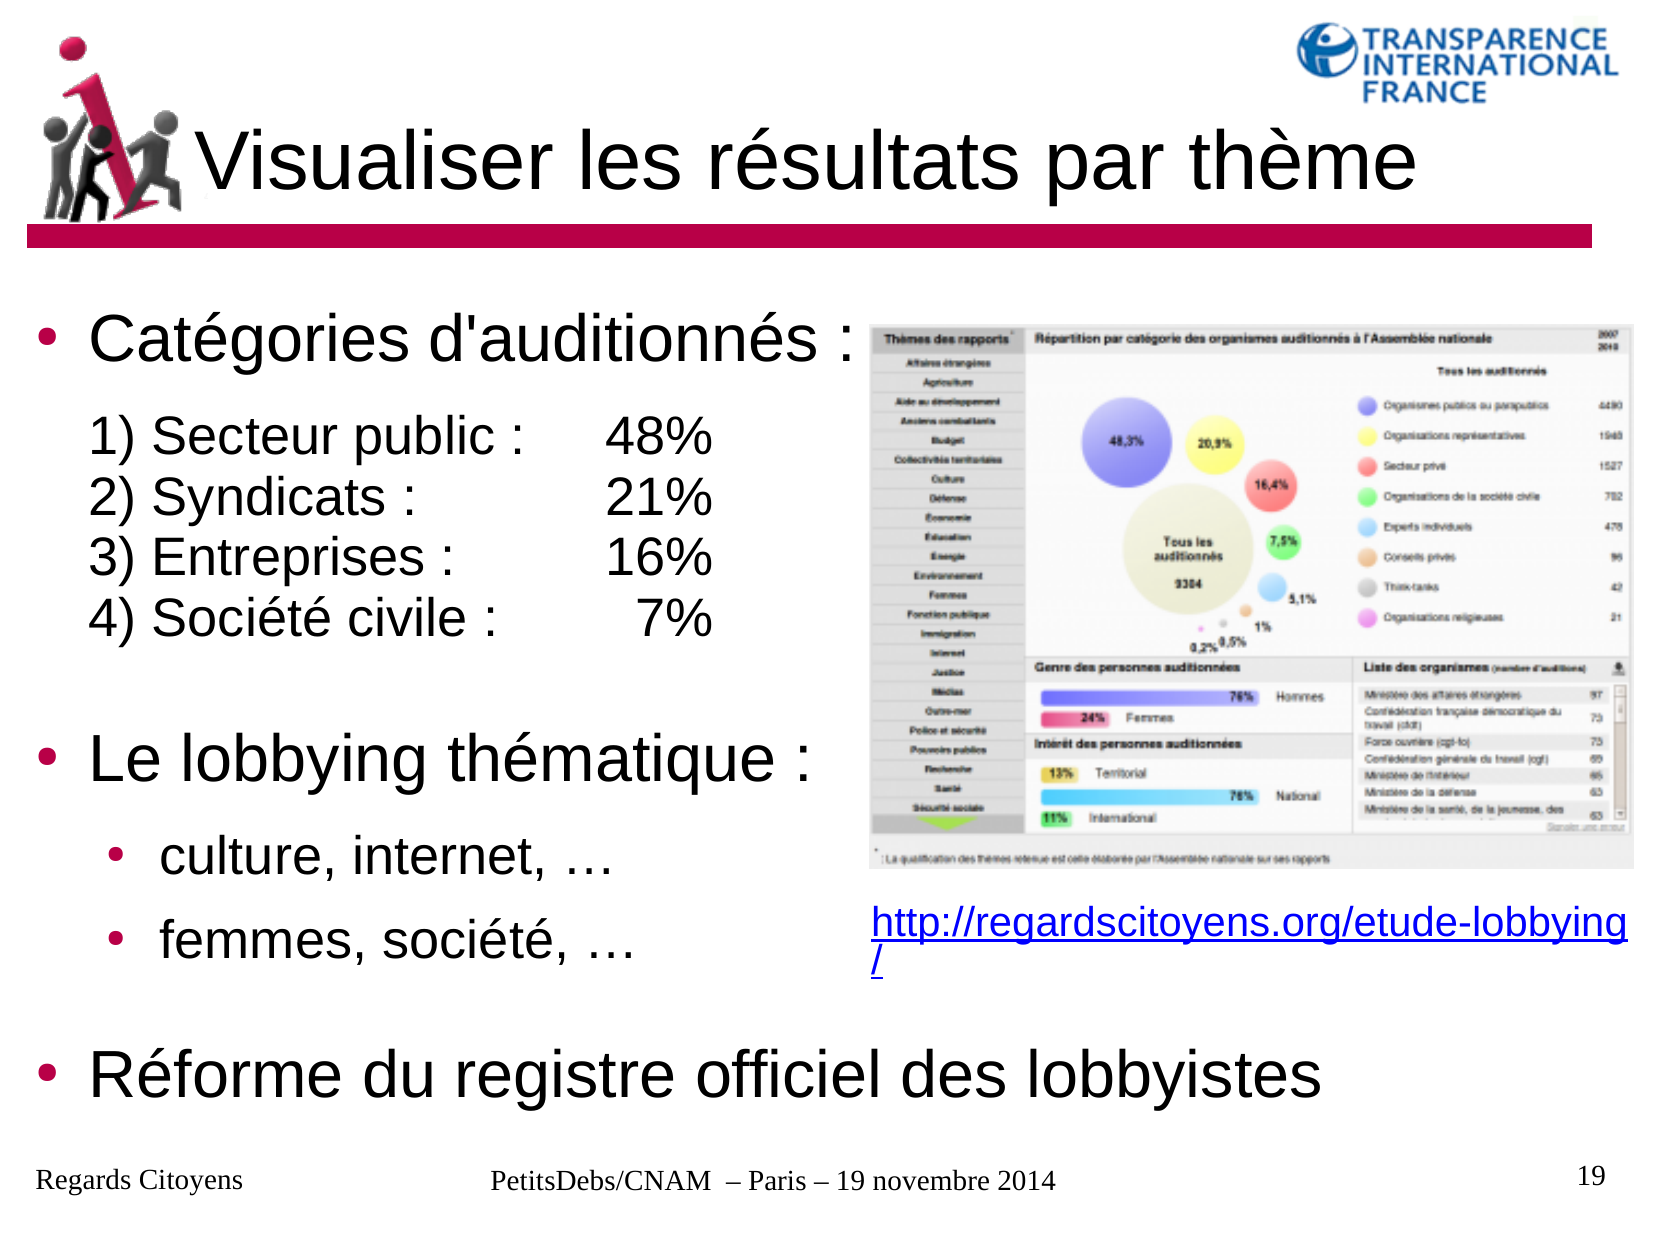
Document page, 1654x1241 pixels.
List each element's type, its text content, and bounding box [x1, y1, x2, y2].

list Catégories d'auditionnés : 1) Secteur public : 48% 2) Syndicats : 21% 3) Entreprises : 16% 4) Société civile : 7% Le lobbying thématique : culture, internet, … femmes, société, … Réforme du registre officiel des lobbyistes [17, 301, 1654, 1120]
picture [27, 31, 208, 224]
picture [1269, 0, 1654, 125]
text_box http://regardscitoyens.org/etude-lobbying/ [856, 891, 1648, 954]
title Visualiser les résultats par thème [194, 64, 1654, 258]
